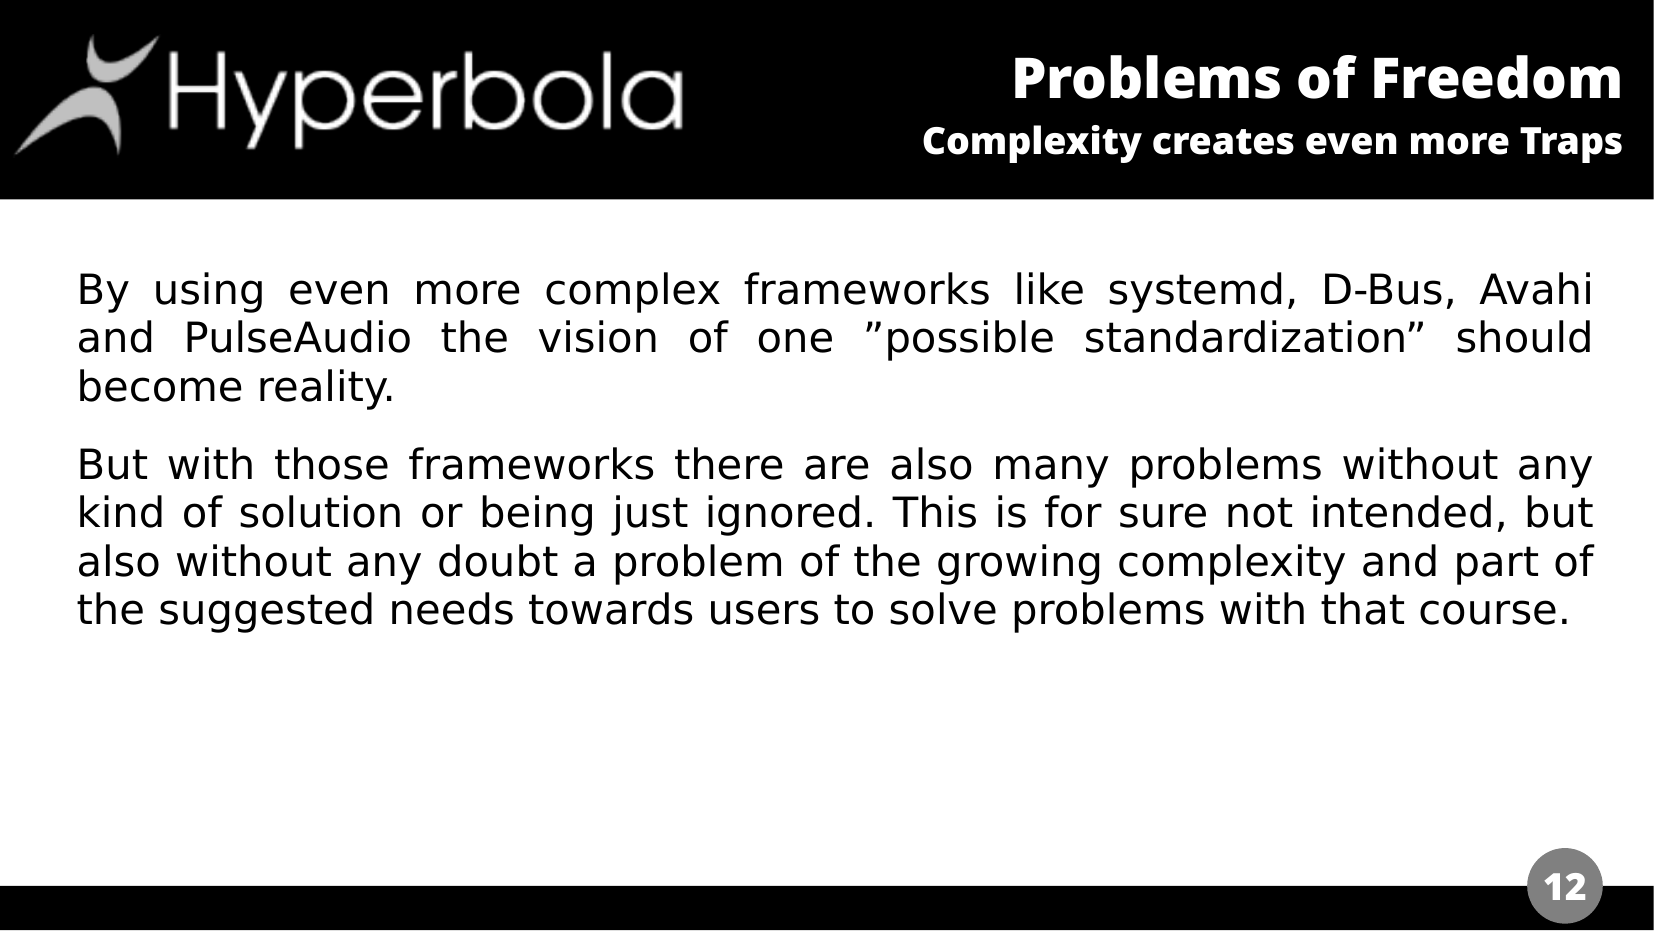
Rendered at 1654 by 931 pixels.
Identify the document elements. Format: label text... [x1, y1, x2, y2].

title Problems of Freedom Complexity creates even more Traps [708, 42, 1625, 161]
list By using even more complex frameworks like systemd, D-Bus, Avahi and PulseAudio the vision of one ”possible standardization” should become reality. But with those frameworks there are also many problems without any kind of solution or being just ignored. This is for sure not intended, but also without any doubt a problem of the growing complexity and part of the suggested needs towards users to solve problems with that course. [59, 265, 1595, 857]
picture [11, 34, 691, 158]
